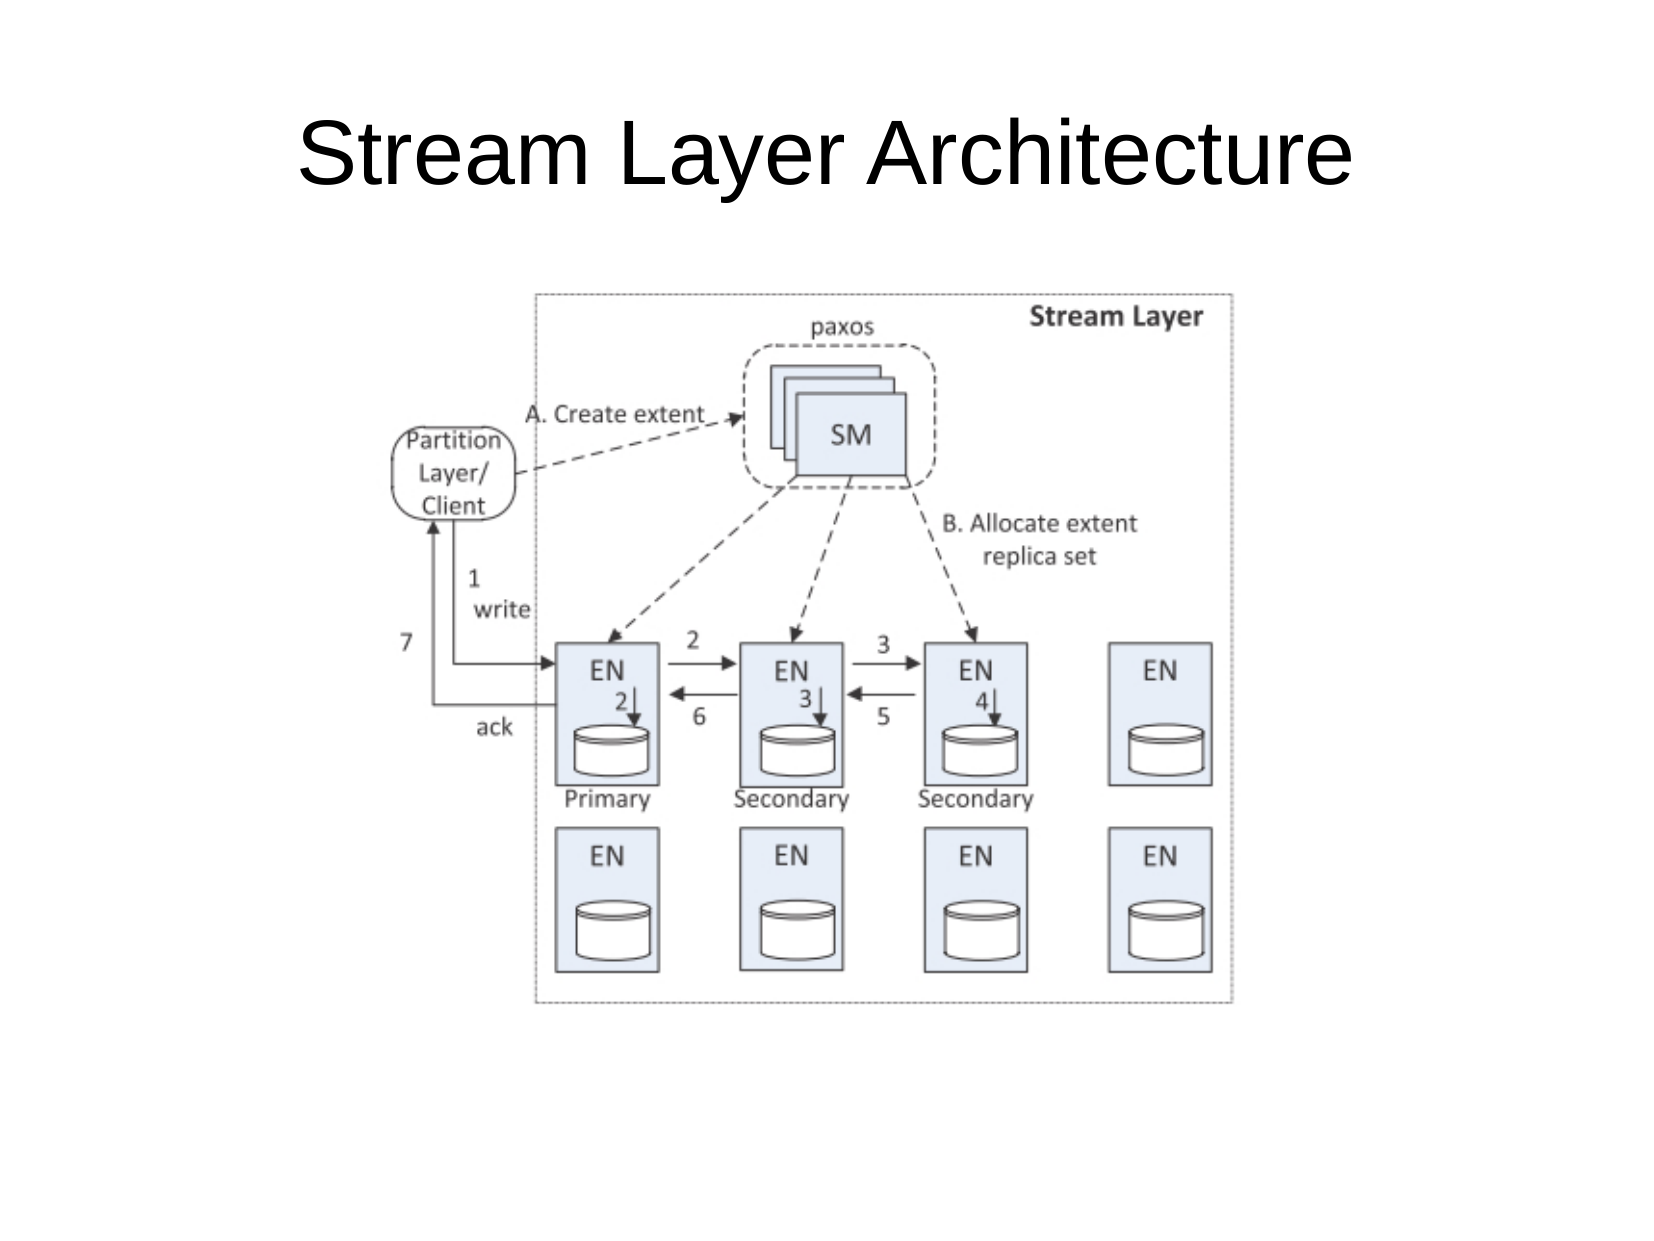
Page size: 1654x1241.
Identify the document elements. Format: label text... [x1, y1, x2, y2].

title Stream Layer Architecture [82, 49, 1571, 257]
picture [347, 290, 1273, 1010]
